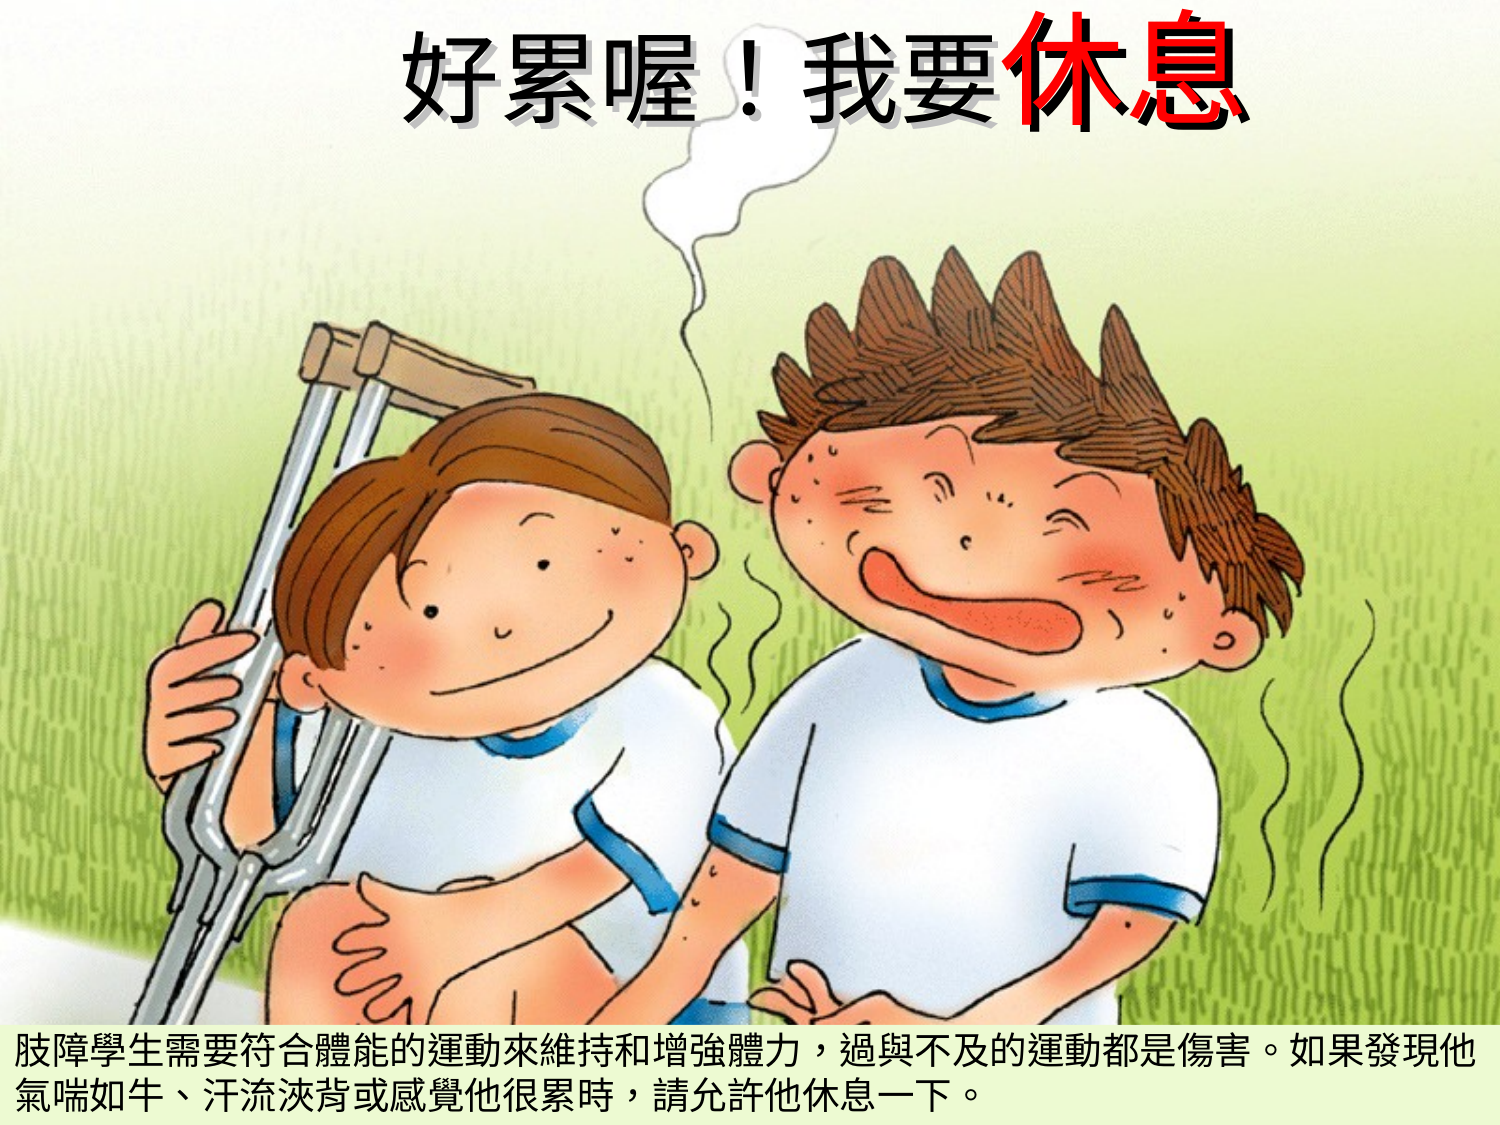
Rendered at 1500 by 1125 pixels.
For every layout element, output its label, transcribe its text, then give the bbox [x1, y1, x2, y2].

picture [0, 0, 1500, 1024]
title 好累喔！我要休息 [362, 0, 1288, 150]
subtitle 肢障學生需要符合體能的運動來維持和增強體力，過與不及的運動都是傷害。如果發現他氣喘如牛、汗流浹背或感覺他很累時，請允許他休息一下。 [0, 1024, 1500, 1125]
